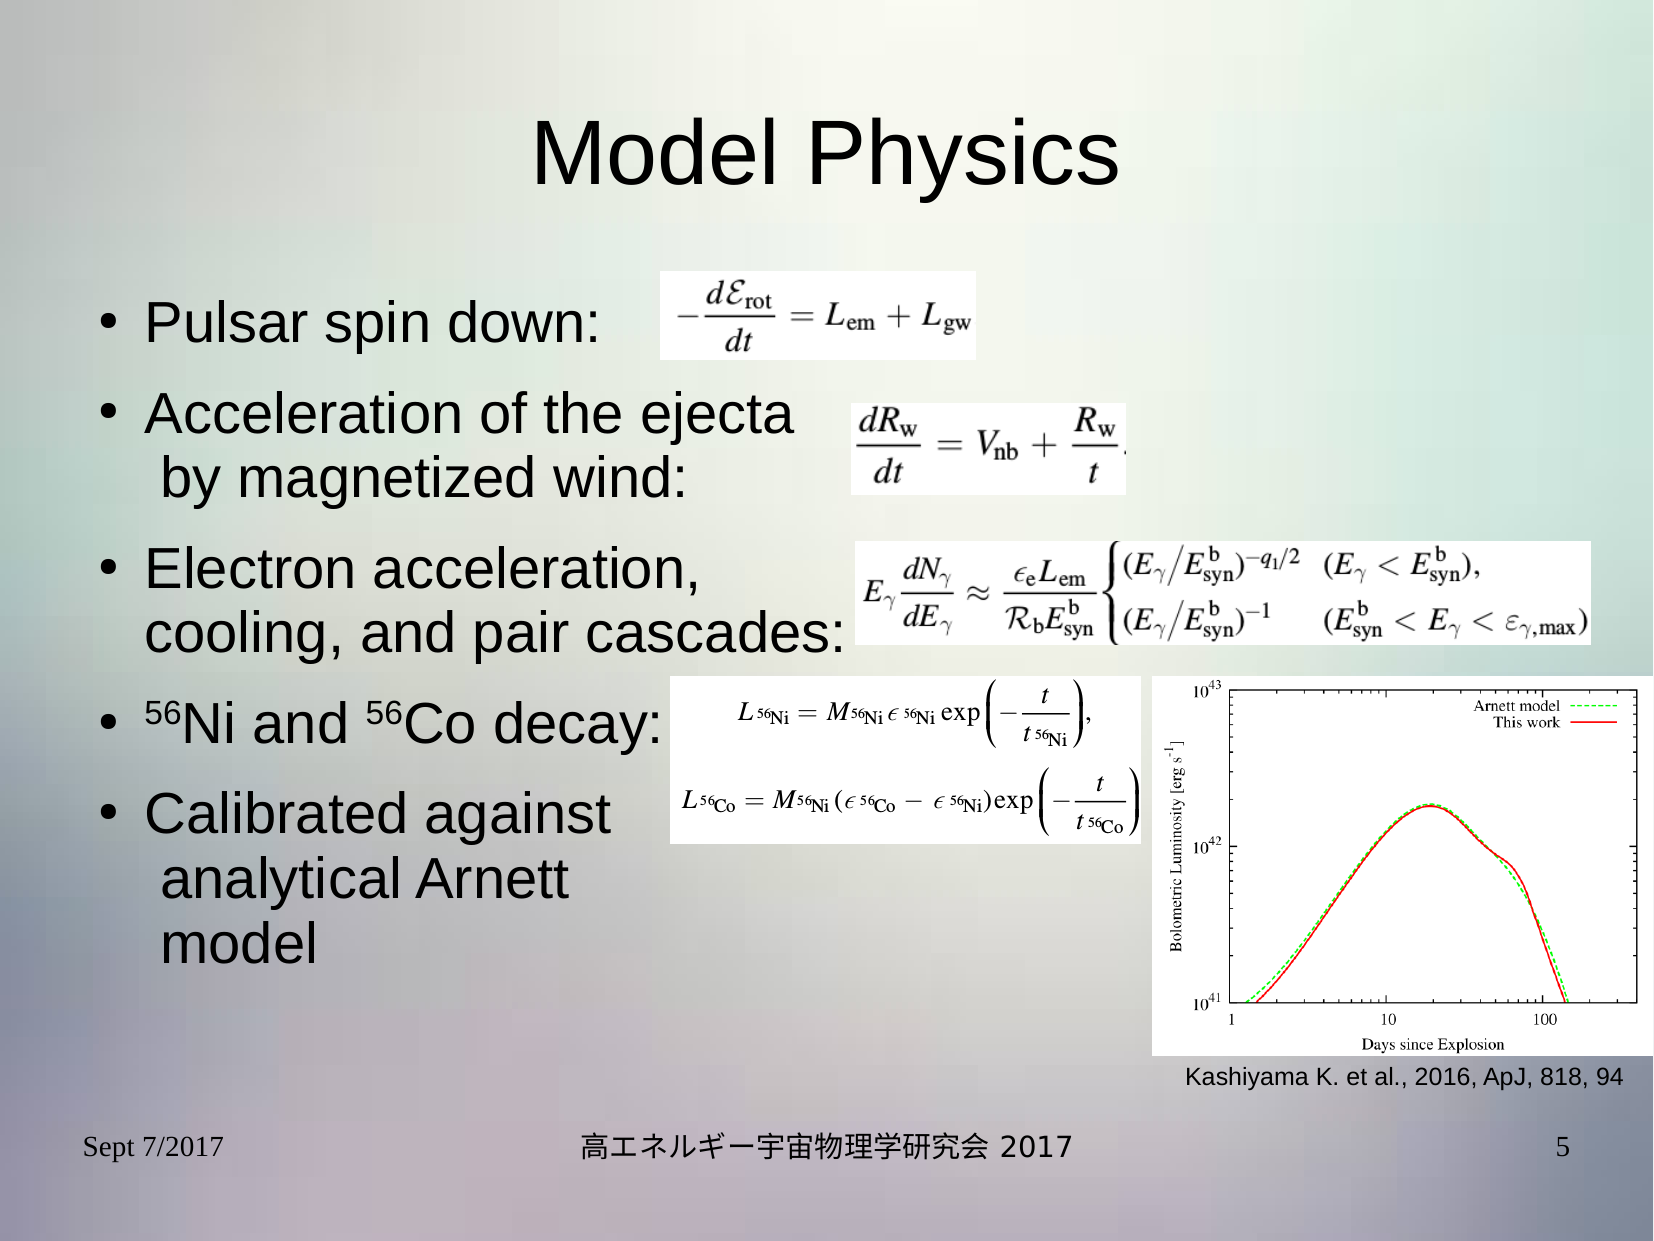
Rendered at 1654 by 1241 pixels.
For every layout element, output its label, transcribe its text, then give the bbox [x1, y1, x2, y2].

title Model Physics [82, 49, 1571, 257]
picture [0, 0, 1654, 1241]
list Pulsar spin down: Acceleration of the ejecta by magnetized wind: Electron acceleration, cooling, and pair cascades: 56Ni and 56Co decay: Calibrated against analytical Arnett model [82, 290, 856, 1010]
text_box Kashiyama K. et al., 2016, ApJ, 818, 94 [1170, 1055, 1653, 1099]
